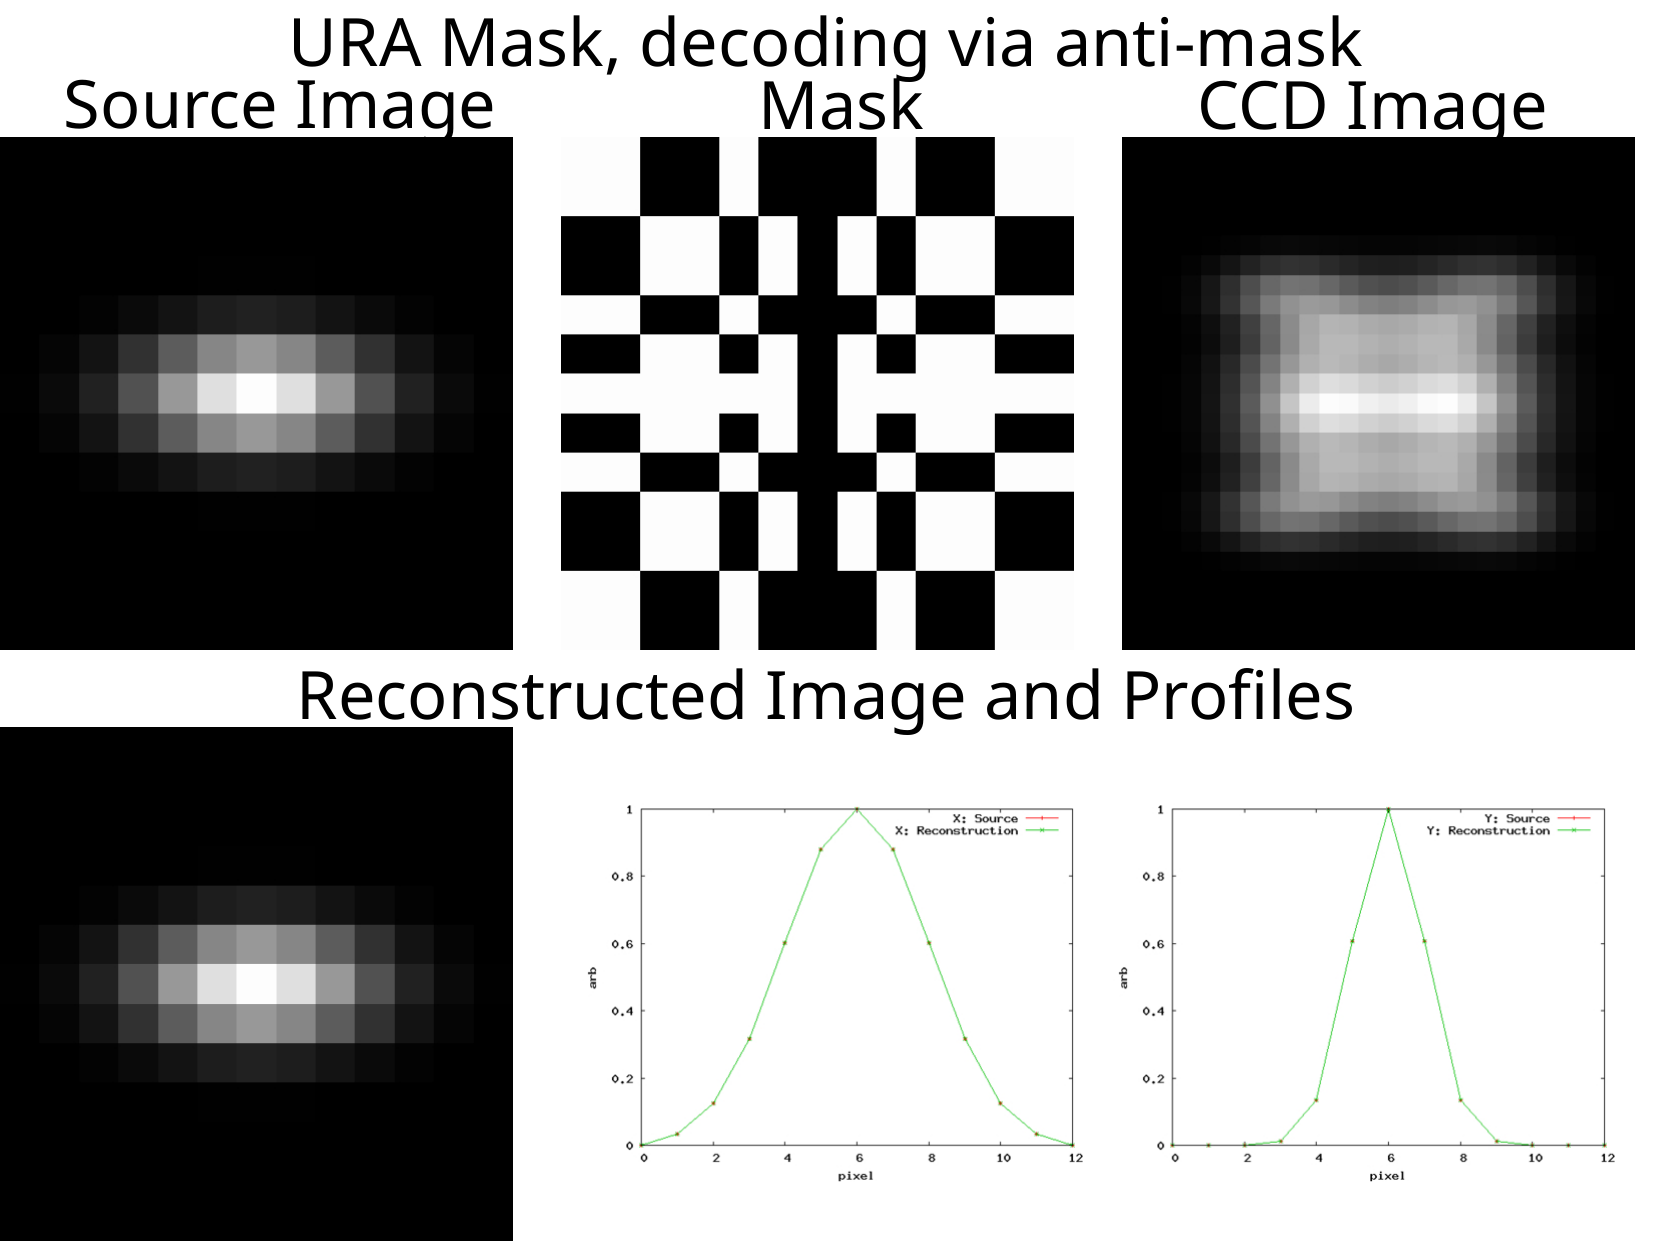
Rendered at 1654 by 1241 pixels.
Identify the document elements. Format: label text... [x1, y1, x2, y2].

picture [1122, 137, 1635, 650]
picture [0, 727, 513, 1241]
title Source Image [29, 81, 532, 148]
title URA Mask, decoding via anti-mask [0, 0, 1654, 81]
title Reconstructed Image and Profiles [0, 649, 1654, 739]
title Mask [620, 81, 1063, 137]
picture [1111, 795, 1625, 1182]
picture [580, 795, 1093, 1182]
title CCD Image [1181, 81, 1565, 137]
picture [0, 137, 513, 650]
picture [561, 137, 1074, 650]
